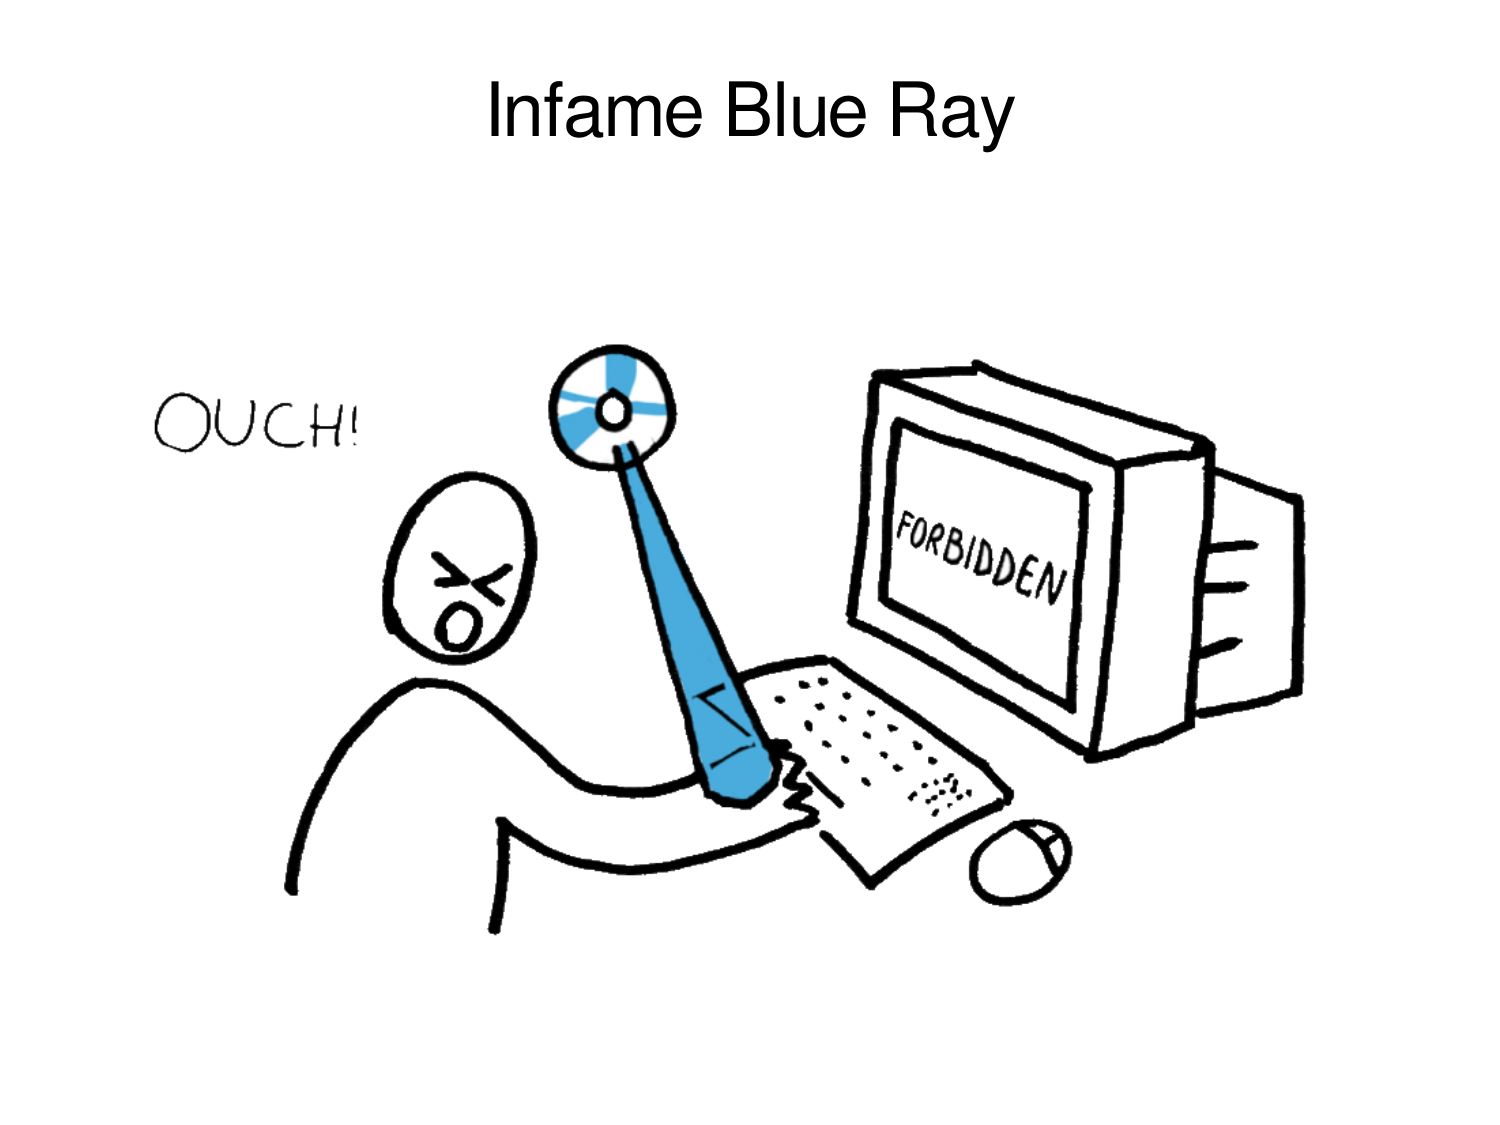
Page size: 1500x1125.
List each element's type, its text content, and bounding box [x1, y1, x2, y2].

picture [91, 278, 1409, 1036]
text_box Infame Blue Ray [82, 60, 1418, 158]
